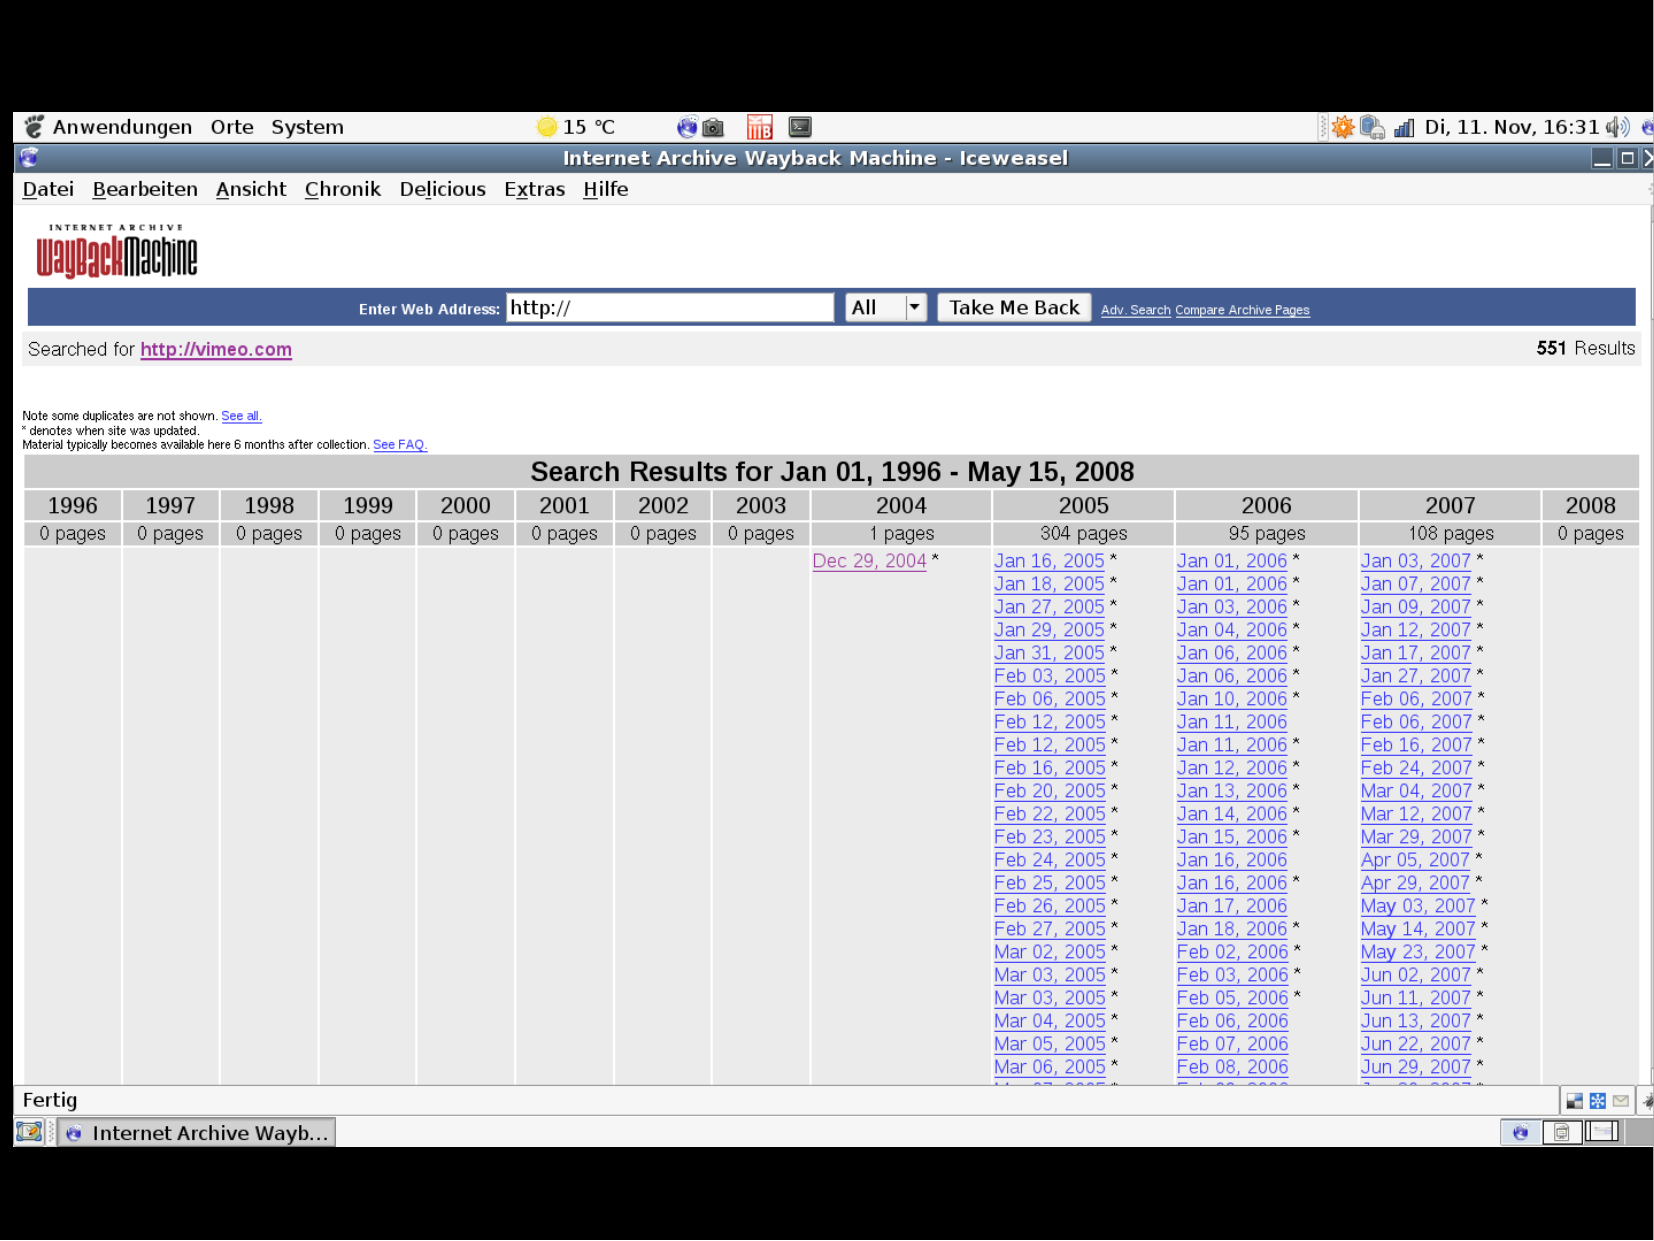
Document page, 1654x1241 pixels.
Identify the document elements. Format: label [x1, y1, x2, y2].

picture [13, 112, 1654, 1147]
